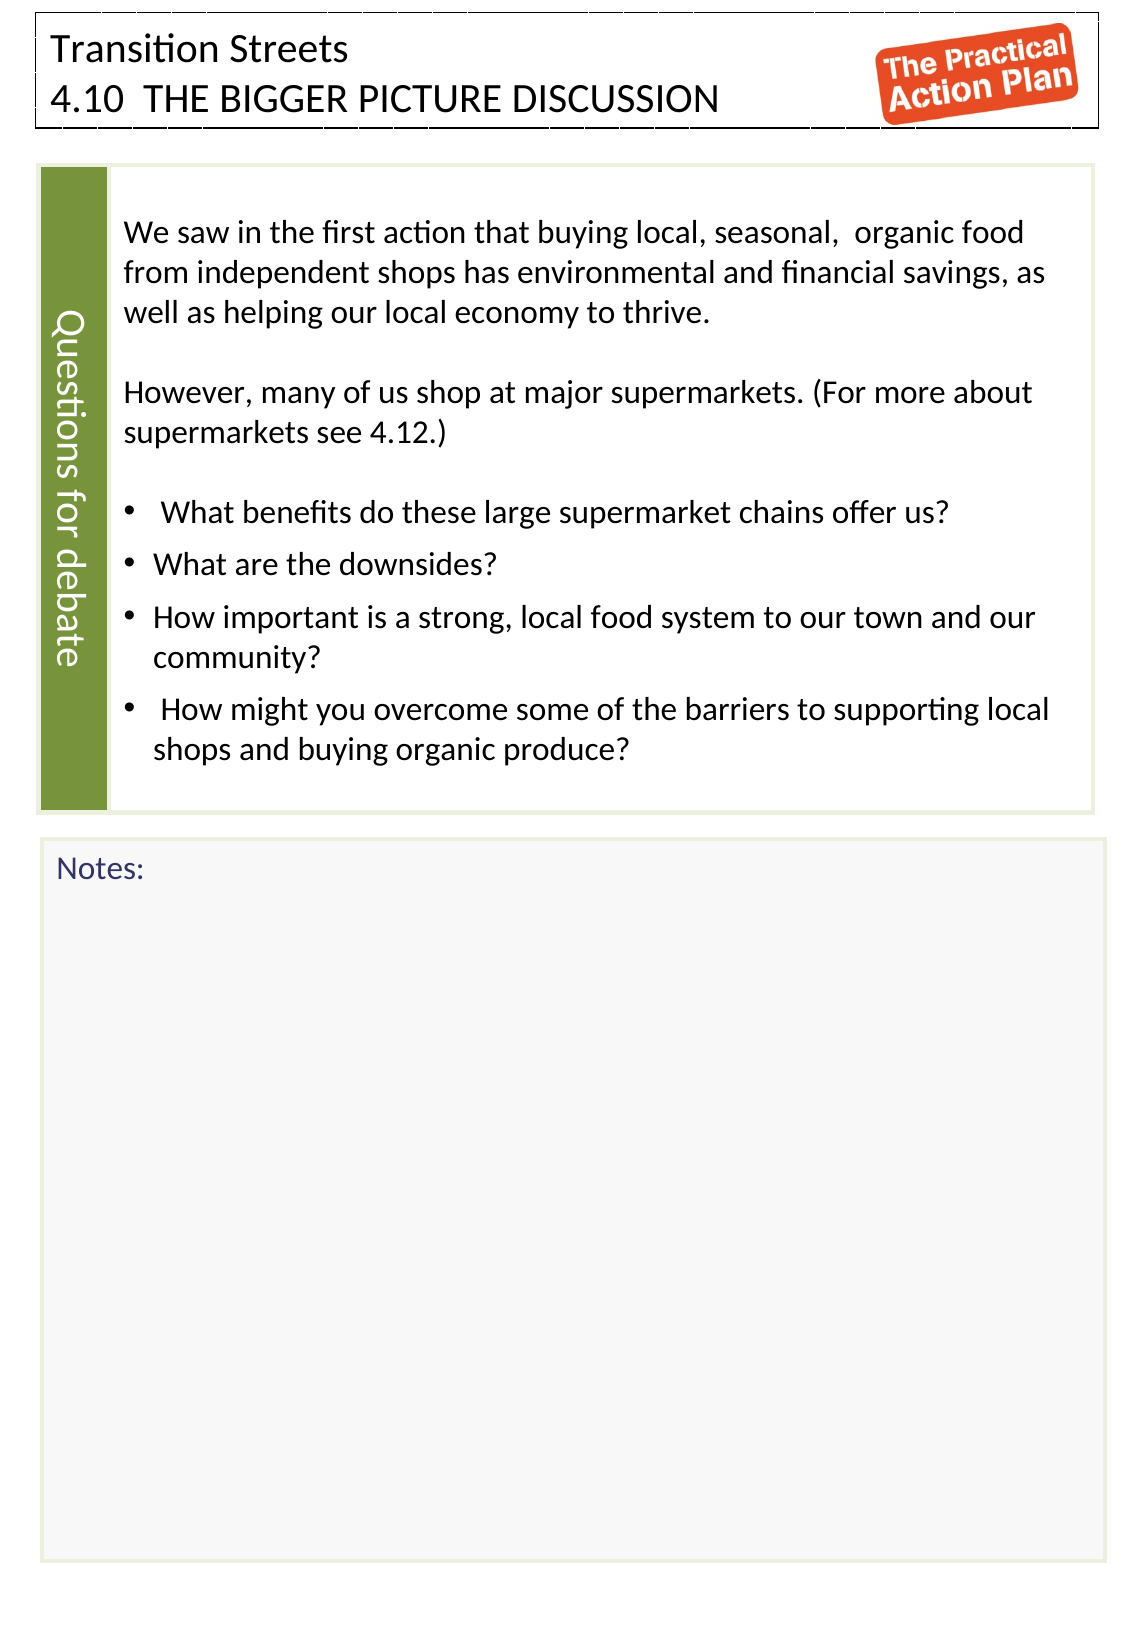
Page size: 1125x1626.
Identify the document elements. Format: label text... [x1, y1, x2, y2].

text_box Questions for debate [38, 165, 108, 813]
text_box Notes: [41, 839, 1105, 1561]
text_box Transition Streets 4.10 THE BIGGER PICTURE DISCUSSION [35, 12, 1099, 129]
text_box We saw in the first action that buying local, seasonal, organic food from independent shops has environmental and financial savings, as well as helping our local economy to thrive. However, many of us shop at major supermarkets. (For more about supermarkets see 4.12.) What benefits do these large supermarket chains offer us? What are the downsides? How important is a strong, local food system to our town and our community? How might you overcome some of the barriers to supporting local shops and buying organic produce? [108, 165, 1094, 813]
